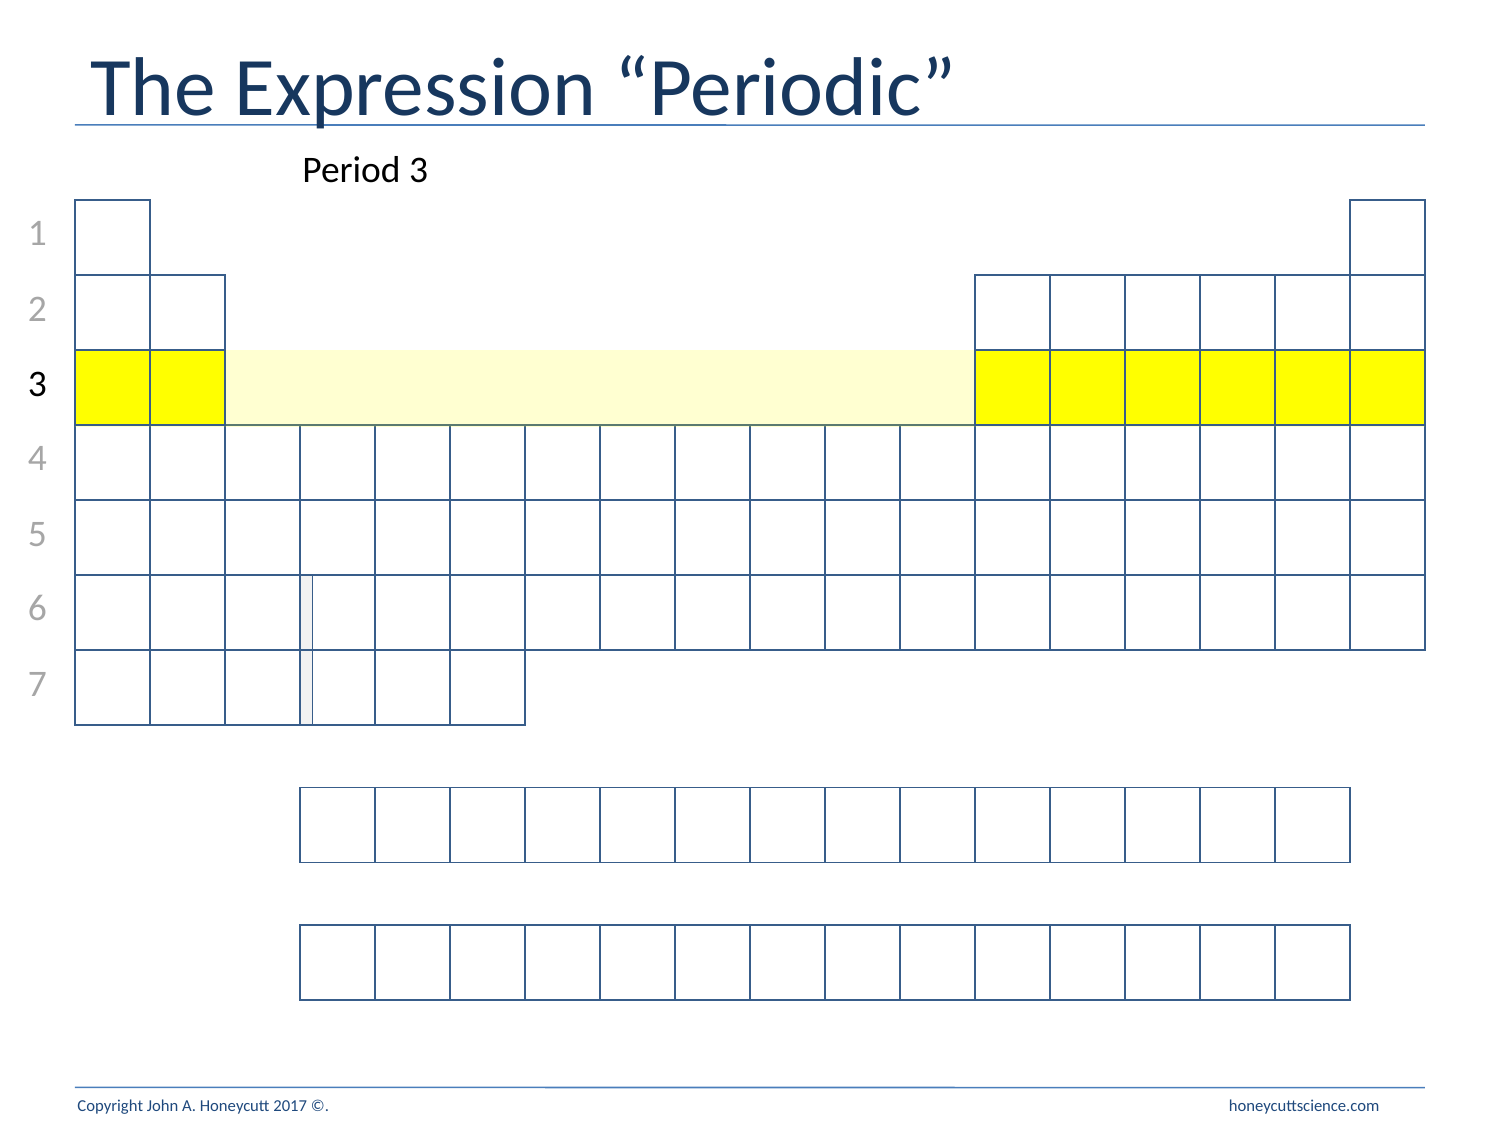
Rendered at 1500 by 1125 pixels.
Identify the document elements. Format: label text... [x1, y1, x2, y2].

title The Expression “Periodic” [75, 45, 1425, 121]
text_box 6 [12, 575, 63, 636]
text_box [74, 349, 1425, 427]
text_box Period 3 [287, 137, 445, 199]
text_box 4 [12, 425, 63, 486]
text_box 5 [12, 501, 63, 563]
text_box 2 [12, 276, 63, 338]
text_box 7 [12, 651, 63, 713]
text_box 1 [12, 200, 63, 261]
text_box 3 [12, 351, 63, 413]
